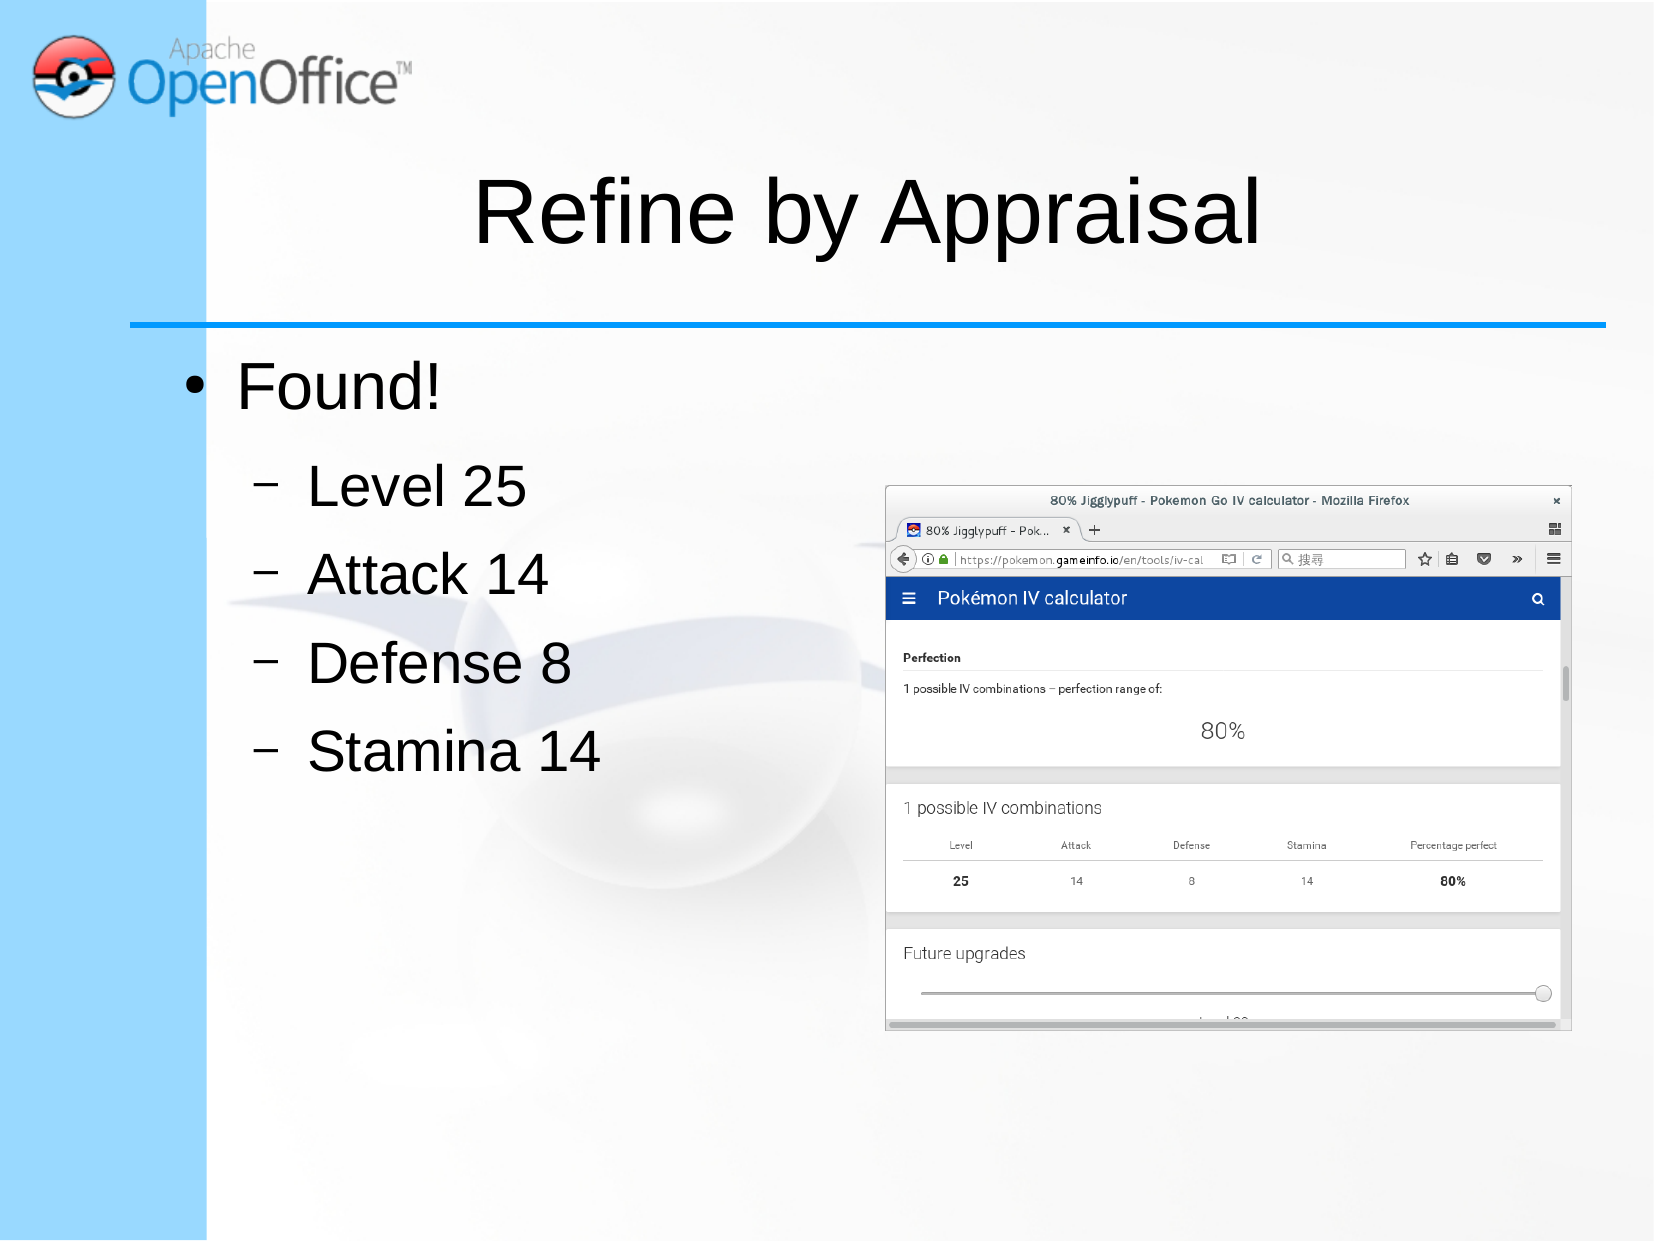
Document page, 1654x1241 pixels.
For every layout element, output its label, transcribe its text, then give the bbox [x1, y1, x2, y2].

list Found! Level 25 Attack 14 Defense 8 Stamina 14 [165, 349, 852, 1168]
picture [31, 2, 1654, 1241]
title Refine by Appraisal [165, 108, 1571, 316]
